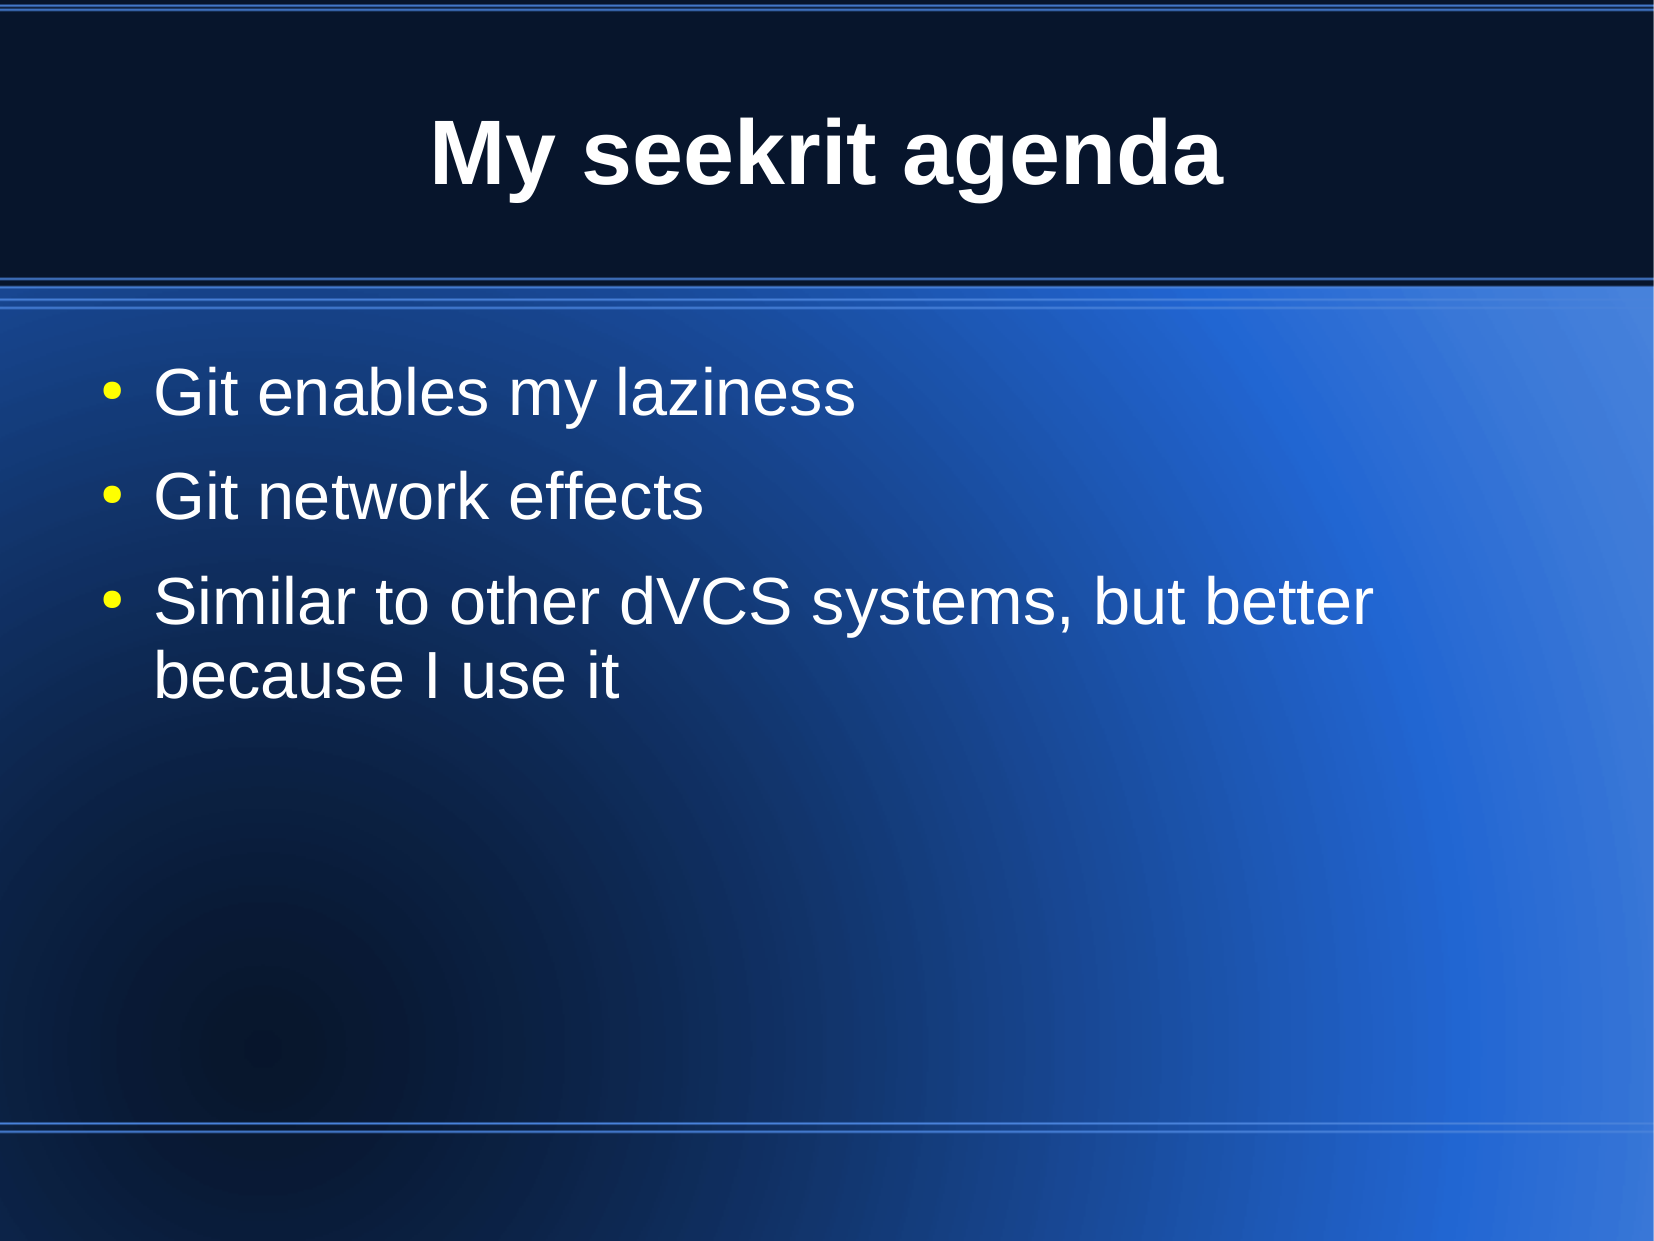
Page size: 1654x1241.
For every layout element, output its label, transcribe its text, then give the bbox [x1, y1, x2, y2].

title My seekrit agenda [82, 56, 1571, 250]
list Git enables my laziness Git network effects Similar to other dVCS systems, but better because I use it [82, 355, 1571, 1043]
picture [0, 0, 1654, 1241]
